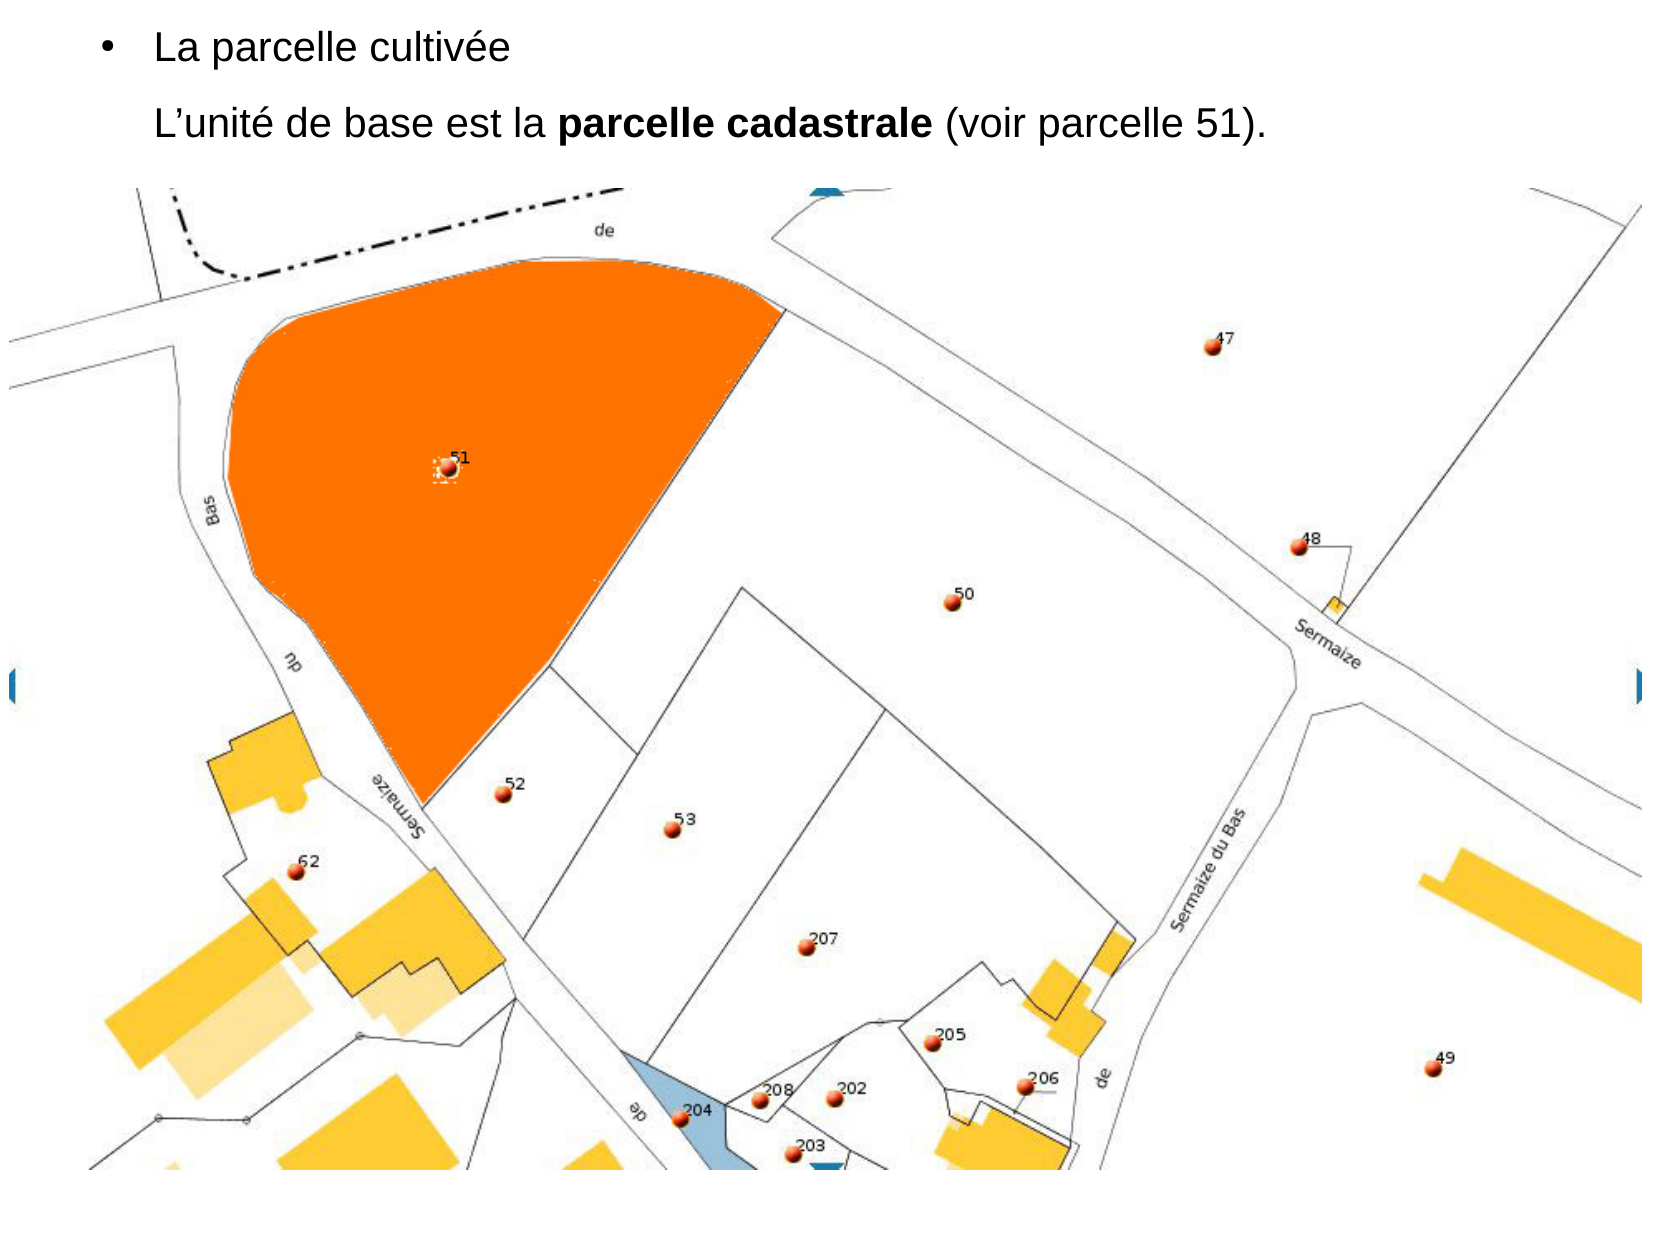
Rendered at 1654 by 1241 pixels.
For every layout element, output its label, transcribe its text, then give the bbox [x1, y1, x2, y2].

picture [9, 188, 1642, 1170]
list La parcelle cultivée L’unité de base est la parcelle cadastrale (voir parcelle 51). [82, 23, 1538, 188]
